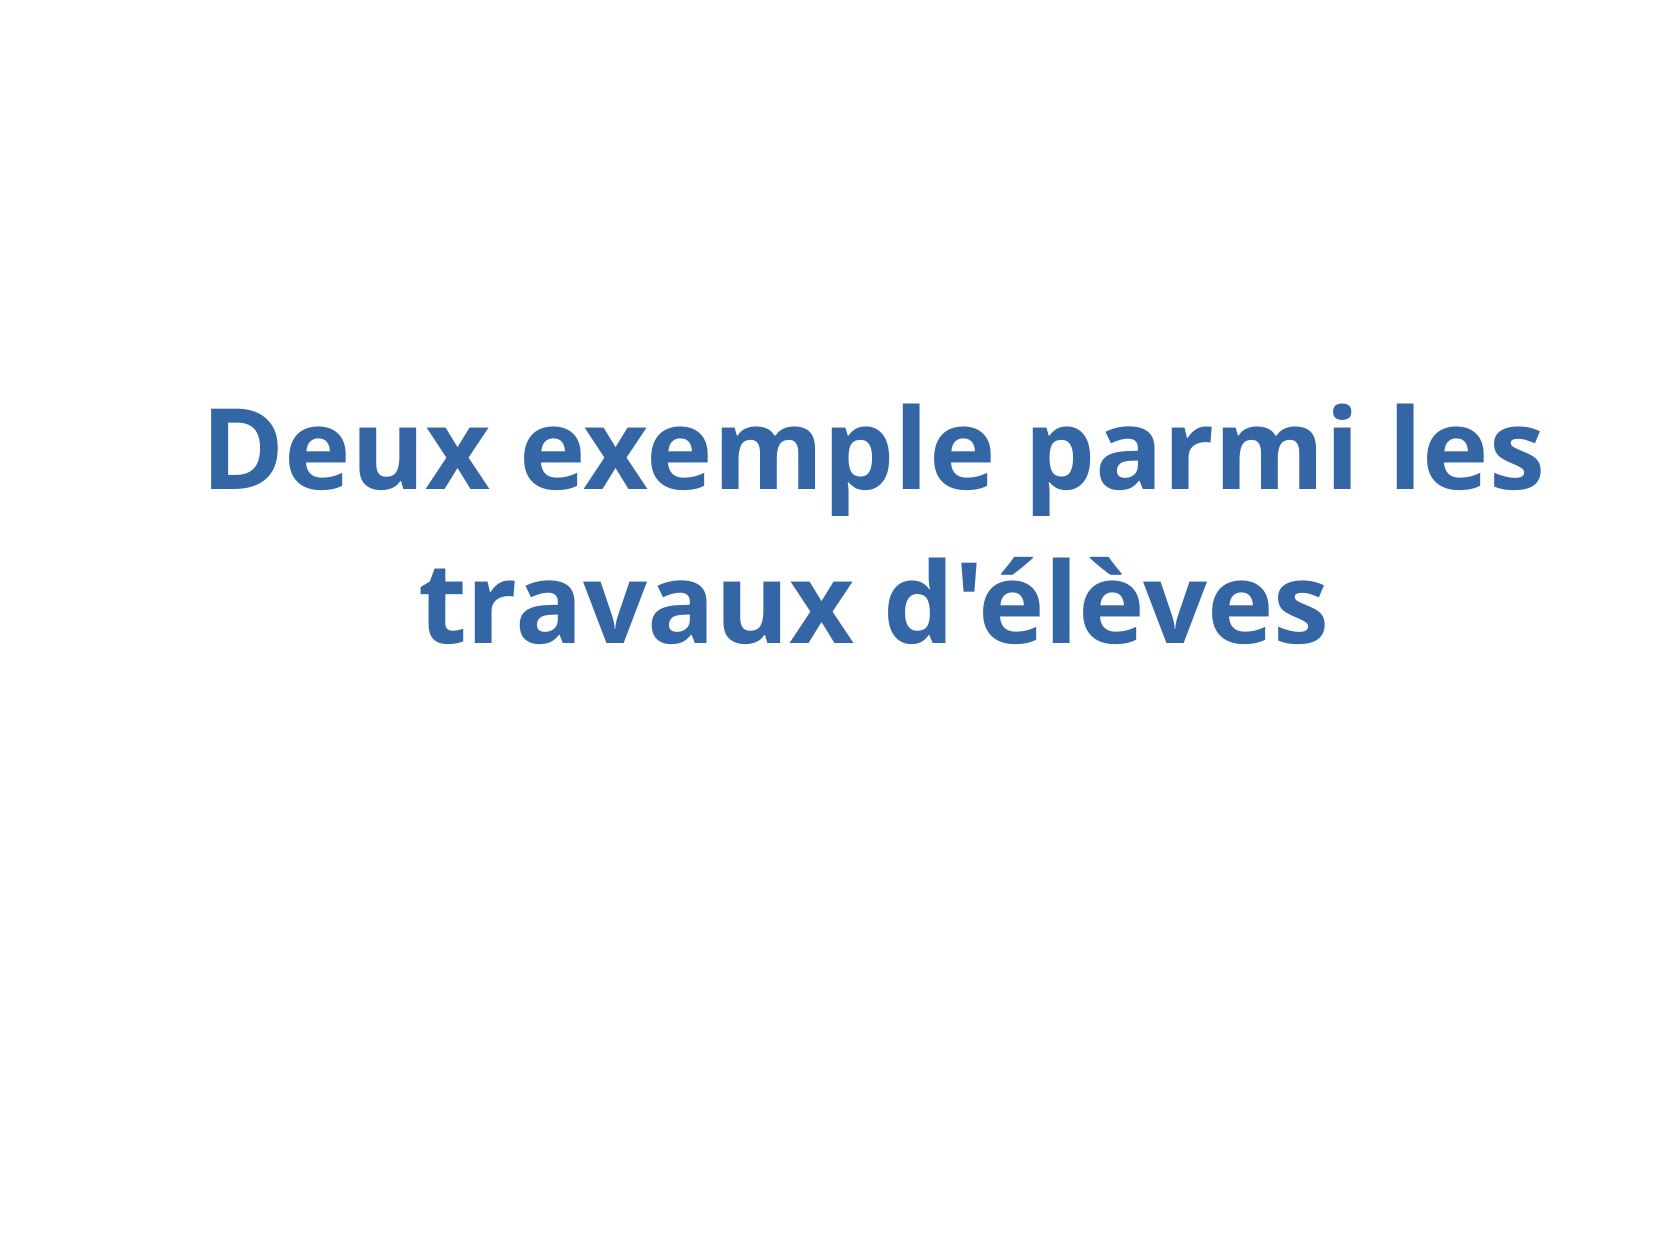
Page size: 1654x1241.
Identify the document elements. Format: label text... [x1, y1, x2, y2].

title Deux exemple parmi les travaux d'élèves [129, 366, 1619, 680]
